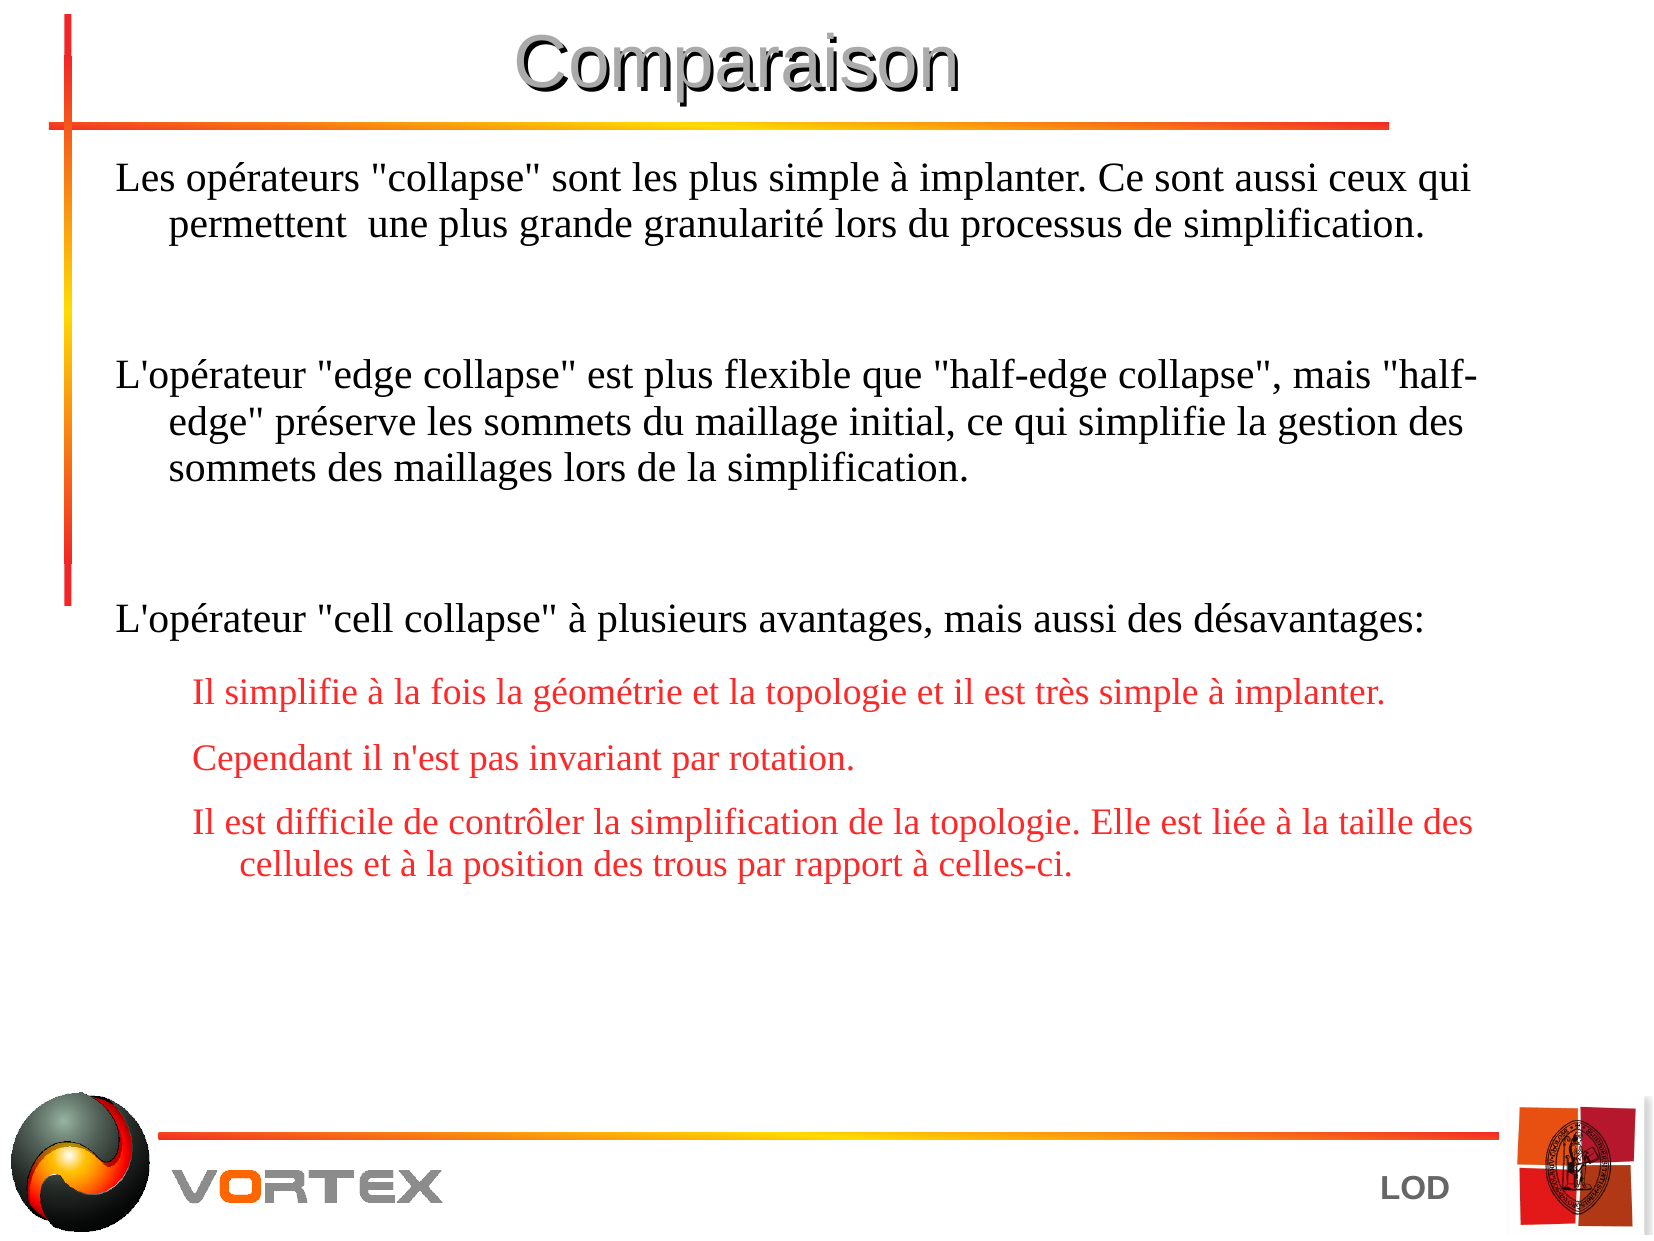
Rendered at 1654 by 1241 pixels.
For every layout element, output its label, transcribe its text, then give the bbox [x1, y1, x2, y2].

picture [1505, 1096, 1653, 1235]
title Comparaison [82, 4, 1392, 120]
list Les opérateurs "collapse" sont les plus simple à implanter. Ce sont aussi ceux qui permettent une plus grande granularité lors du processus de simplification. L'opérateur "edge collapse" est plus flexible que "half-edge collapse", mais "half-edge" préserve les sommets du maillage initial, ce qui simplifie la gestion des sommets des maillages lors de la simplification. L'opérateur "cell collapse" à plusieurs avantages, mais aussi des désavantages: Il simplifie à la fois la géométrie et la topologie et il est très simple à implanter. Cependant il n'est pas invariant par rotation. Il est difficile de contrôler la simplification de la topologie. Elle est liée à la taille des cellules et à la position des trous par rapport à celles-ci. [97, 153, 1571, 1109]
picture [11, 1092, 443, 1232]
